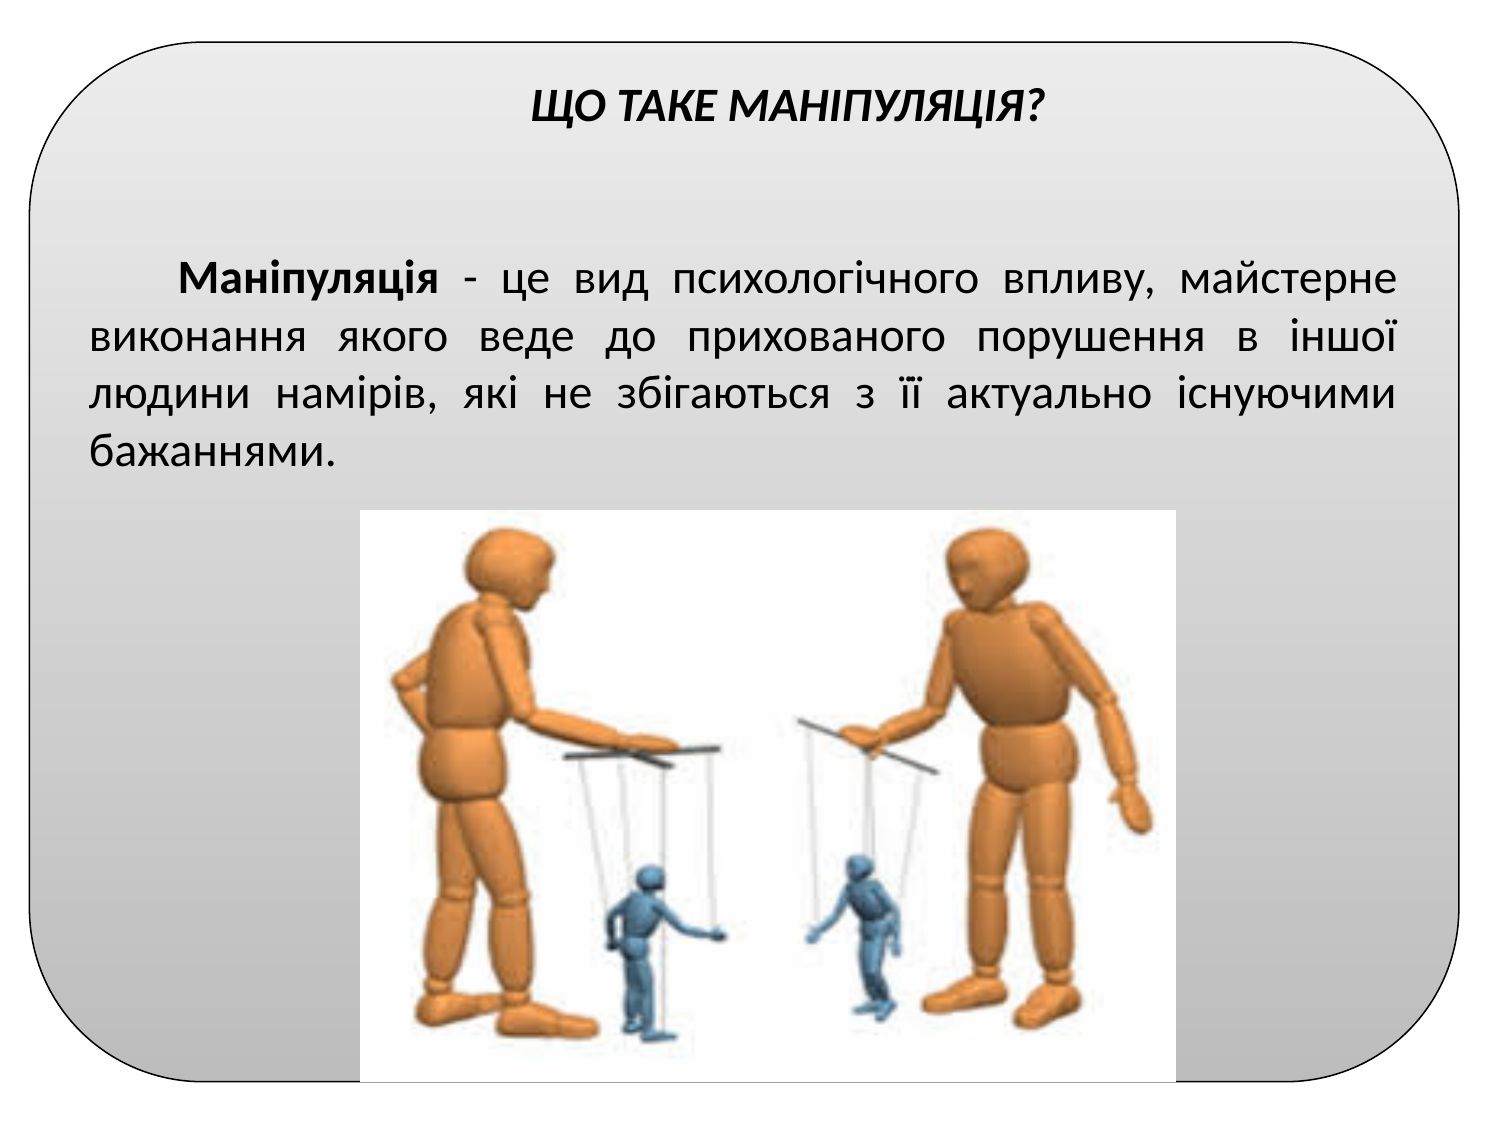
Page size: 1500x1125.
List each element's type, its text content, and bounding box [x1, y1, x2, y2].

picture [360, 510, 1176, 1082]
text_box ЩО ТАКЕ МАНІПУЛЯЦІЯ? Маніпуляція - це вид психологічного впливу, майстерне виконання якого веде до прихованого порушення в іншої людини намірів, які не збігаються з її актуально існуючими бажаннями. [29, 42, 1459, 1082]
